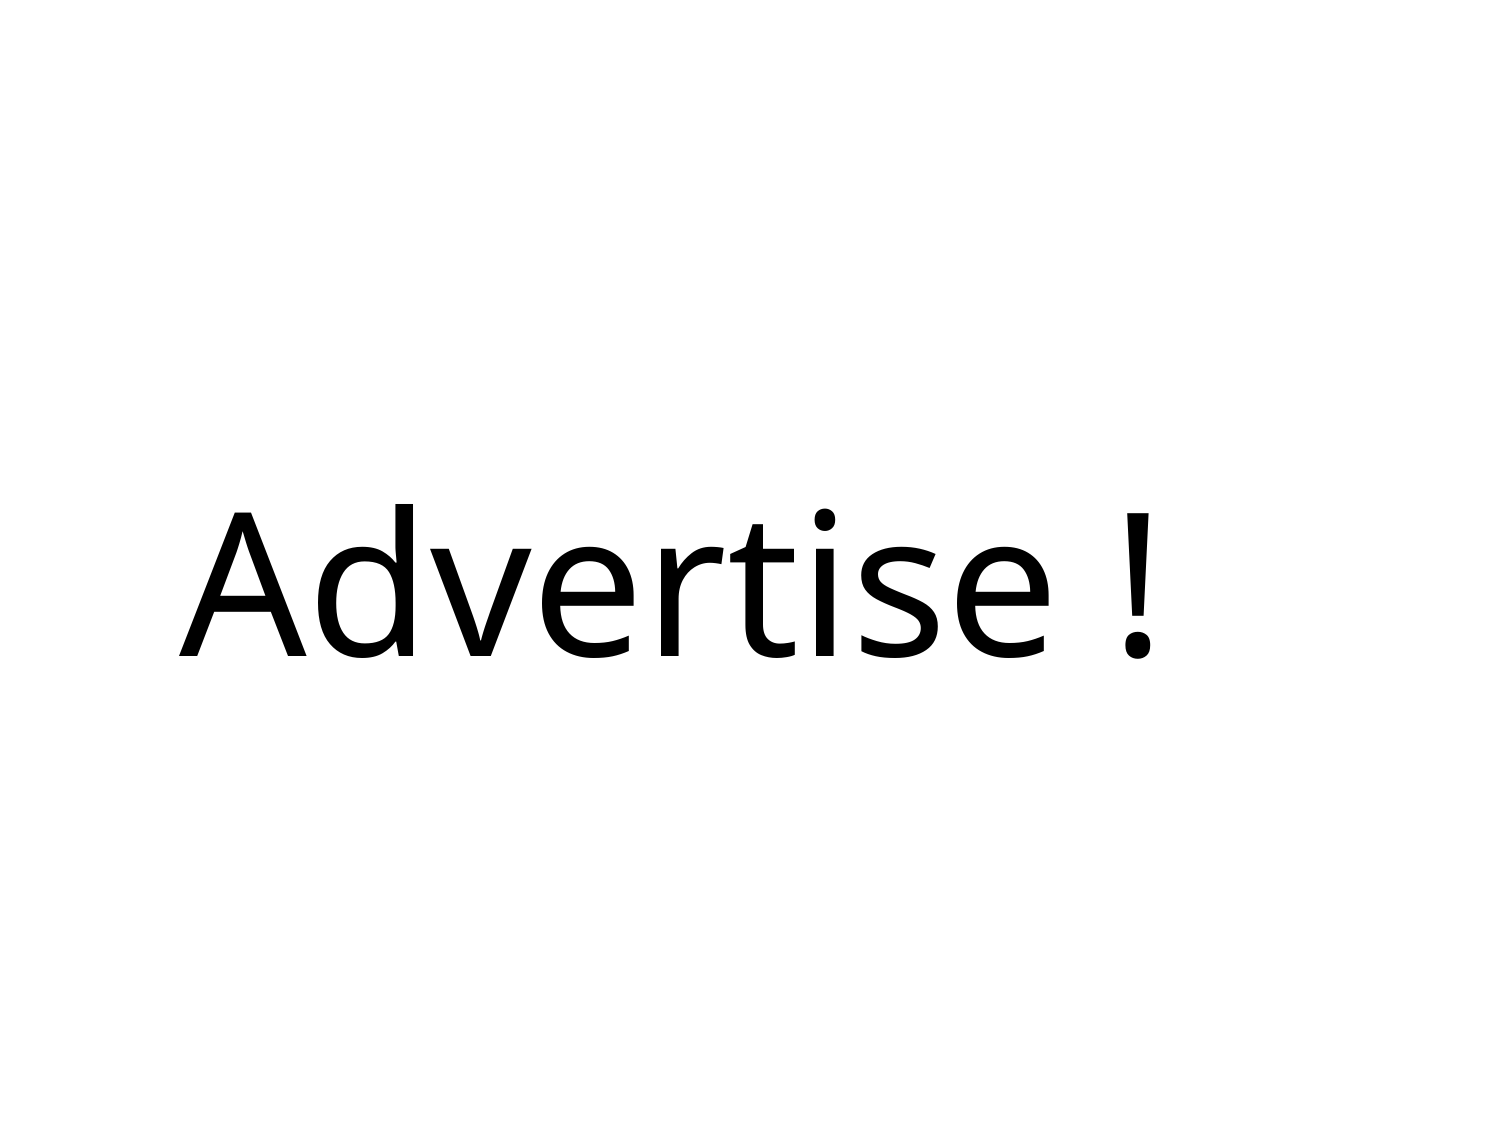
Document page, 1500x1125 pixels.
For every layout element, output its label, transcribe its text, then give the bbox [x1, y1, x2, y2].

text_box Advertise ! [165, 435, 1441, 955]
